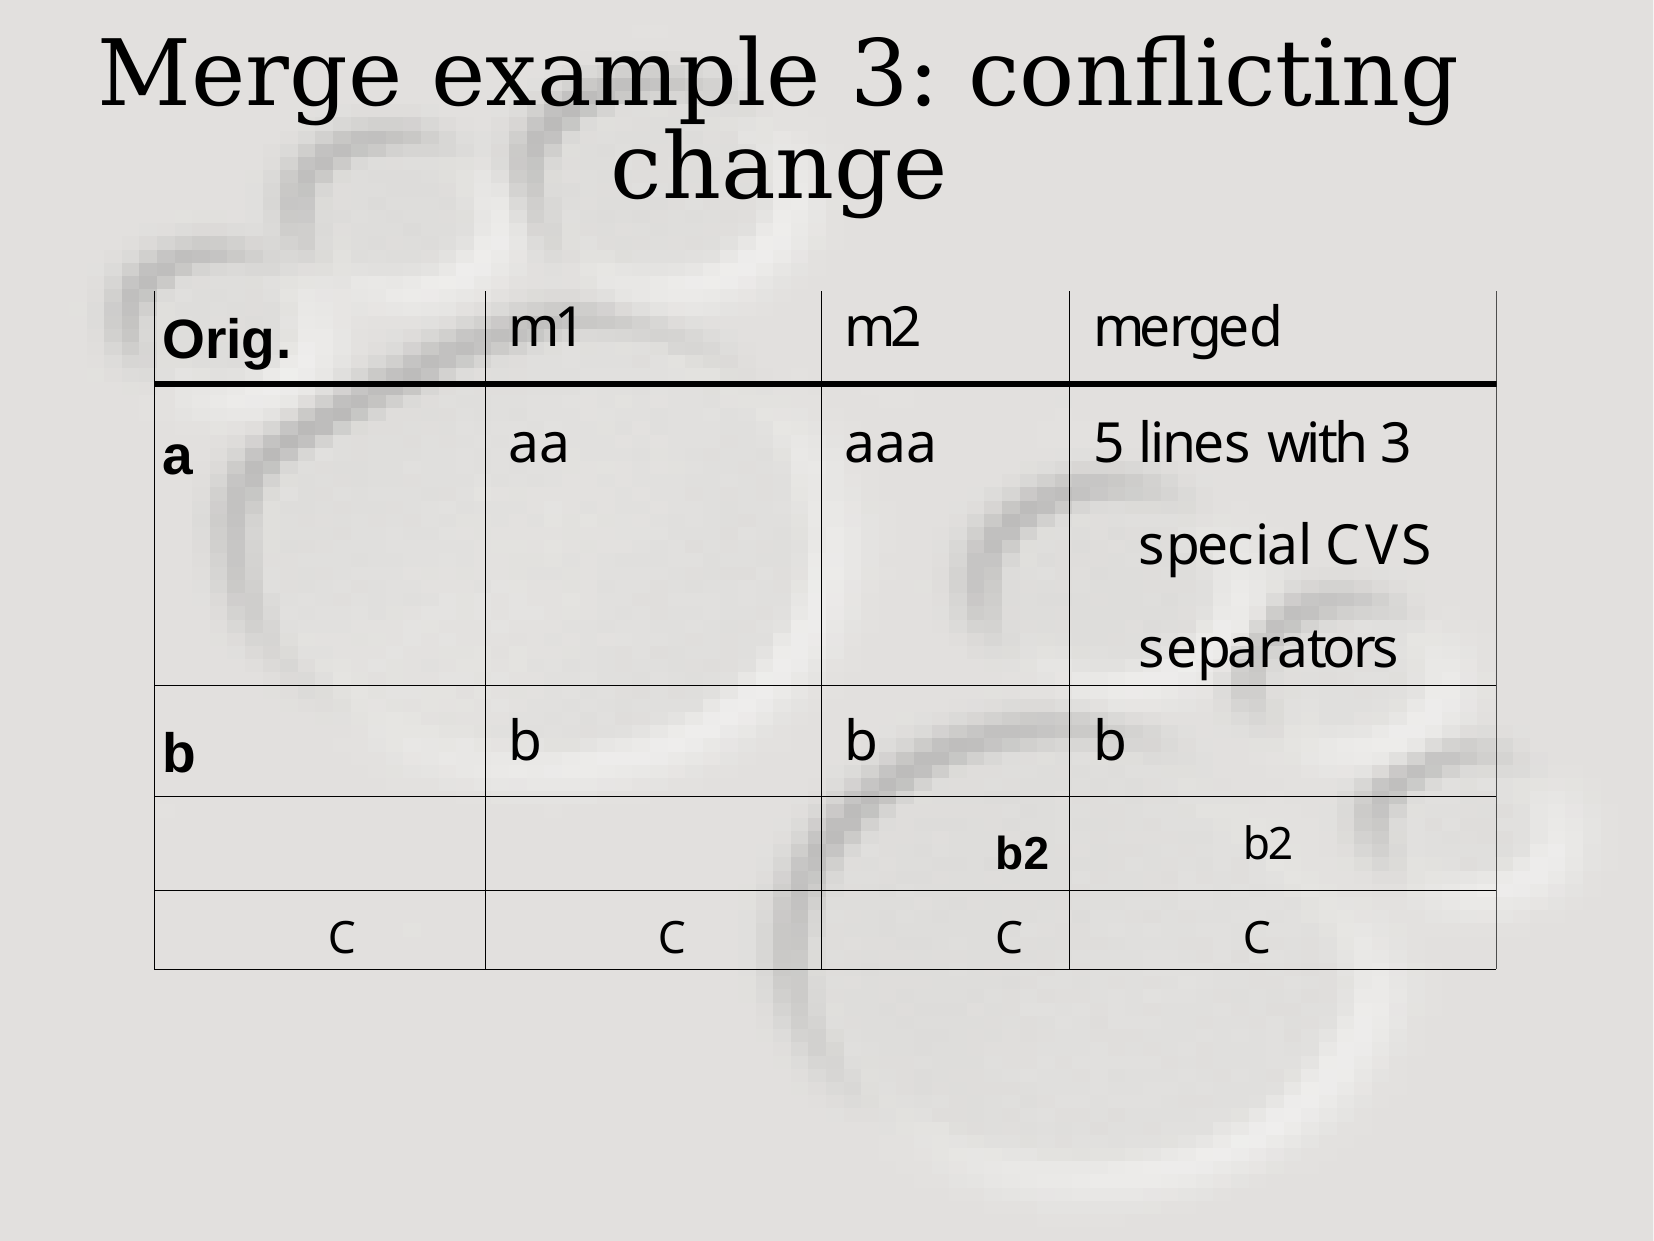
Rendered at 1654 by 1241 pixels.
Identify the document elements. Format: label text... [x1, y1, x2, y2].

picture [0, 0, 1654, 1241]
chart [149, 291, 1497, 1009]
title Merge example 3: conflicting change [97, 18, 1510, 230]
